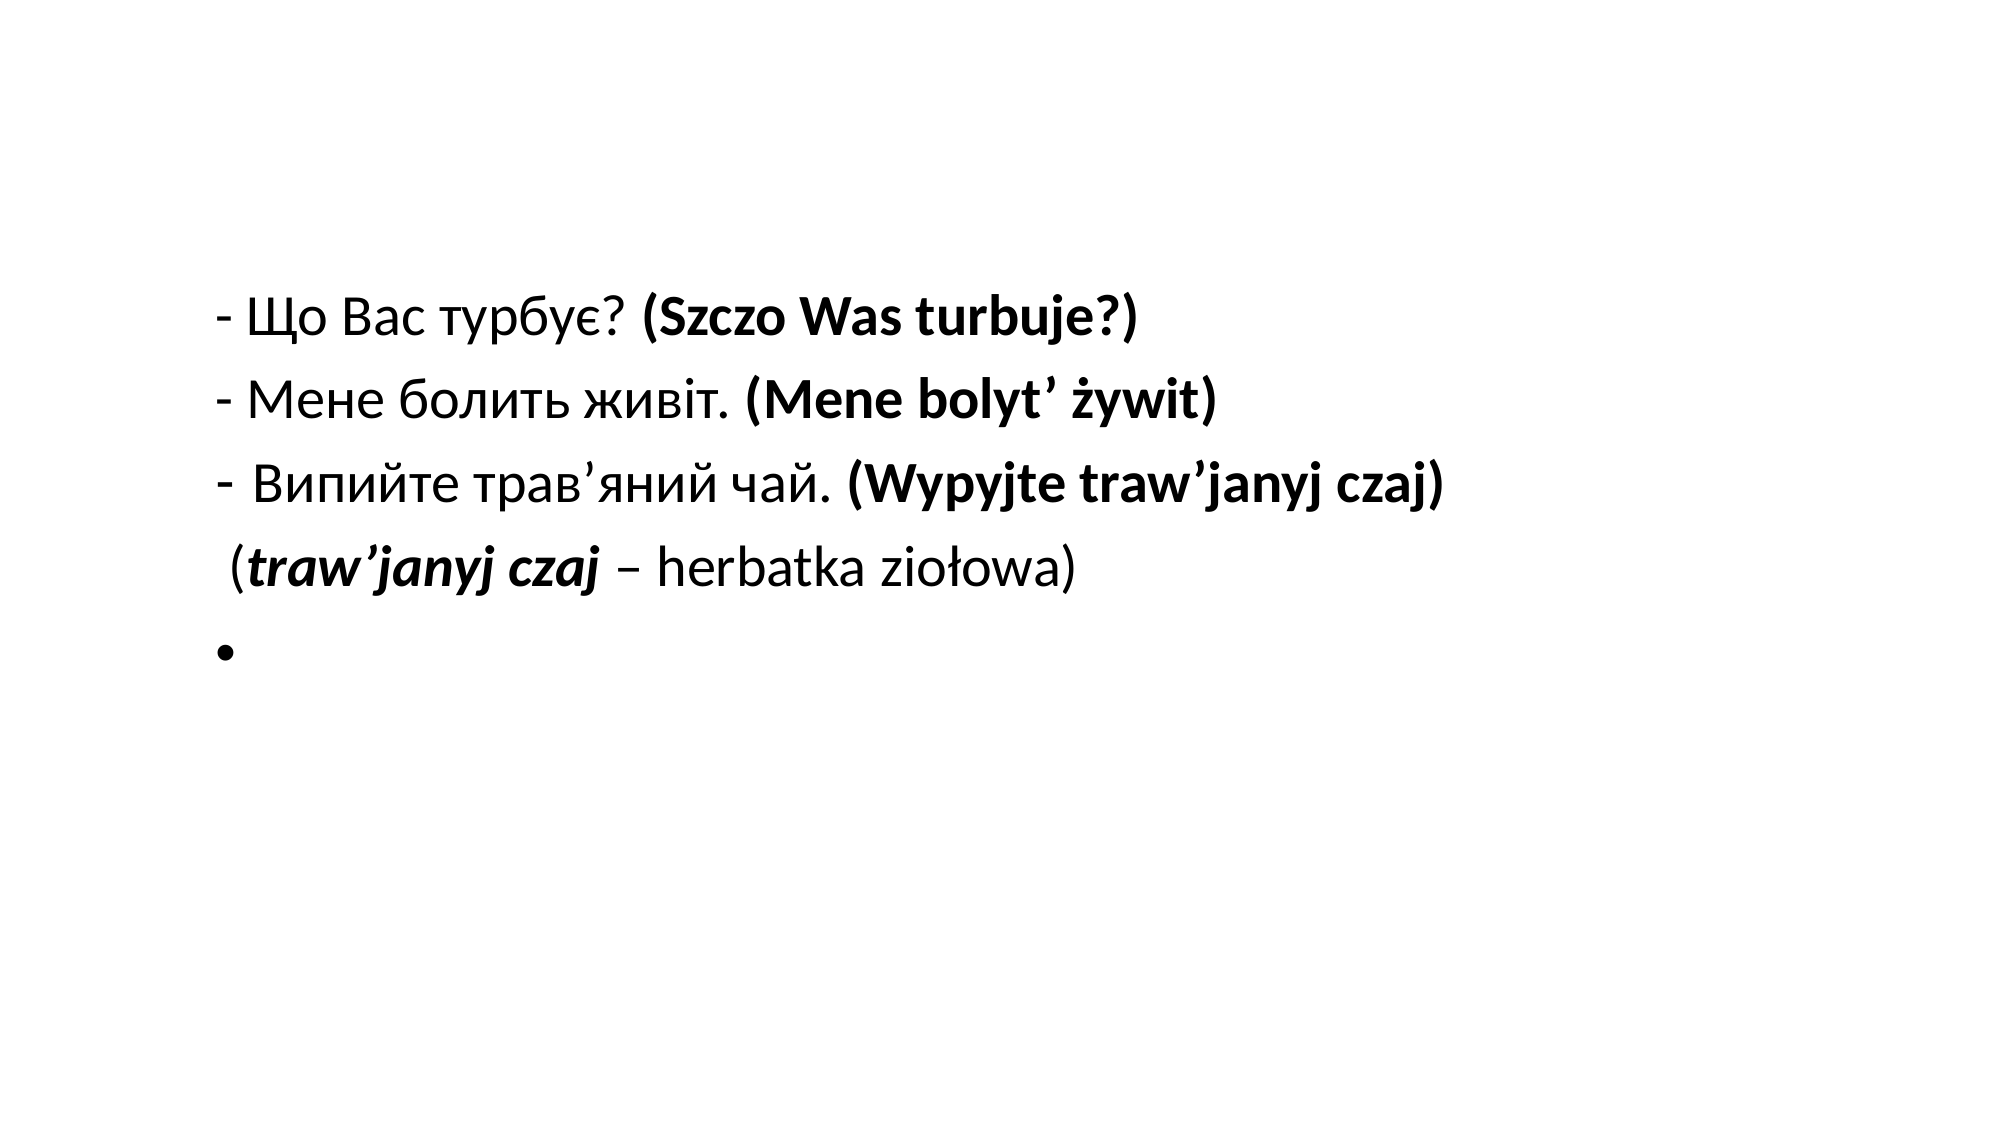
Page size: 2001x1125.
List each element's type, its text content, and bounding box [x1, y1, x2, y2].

list - Що Вас турбує? (Szczo Was turbuje?) - Мене болить живіт. (Mene bolyt’ żywit) Випийте трав’яний чай. (Wypyjte traw’janyj czaj) (traw’janyj czaj – herbatka ziołowa) [200, 277, 1926, 992]
